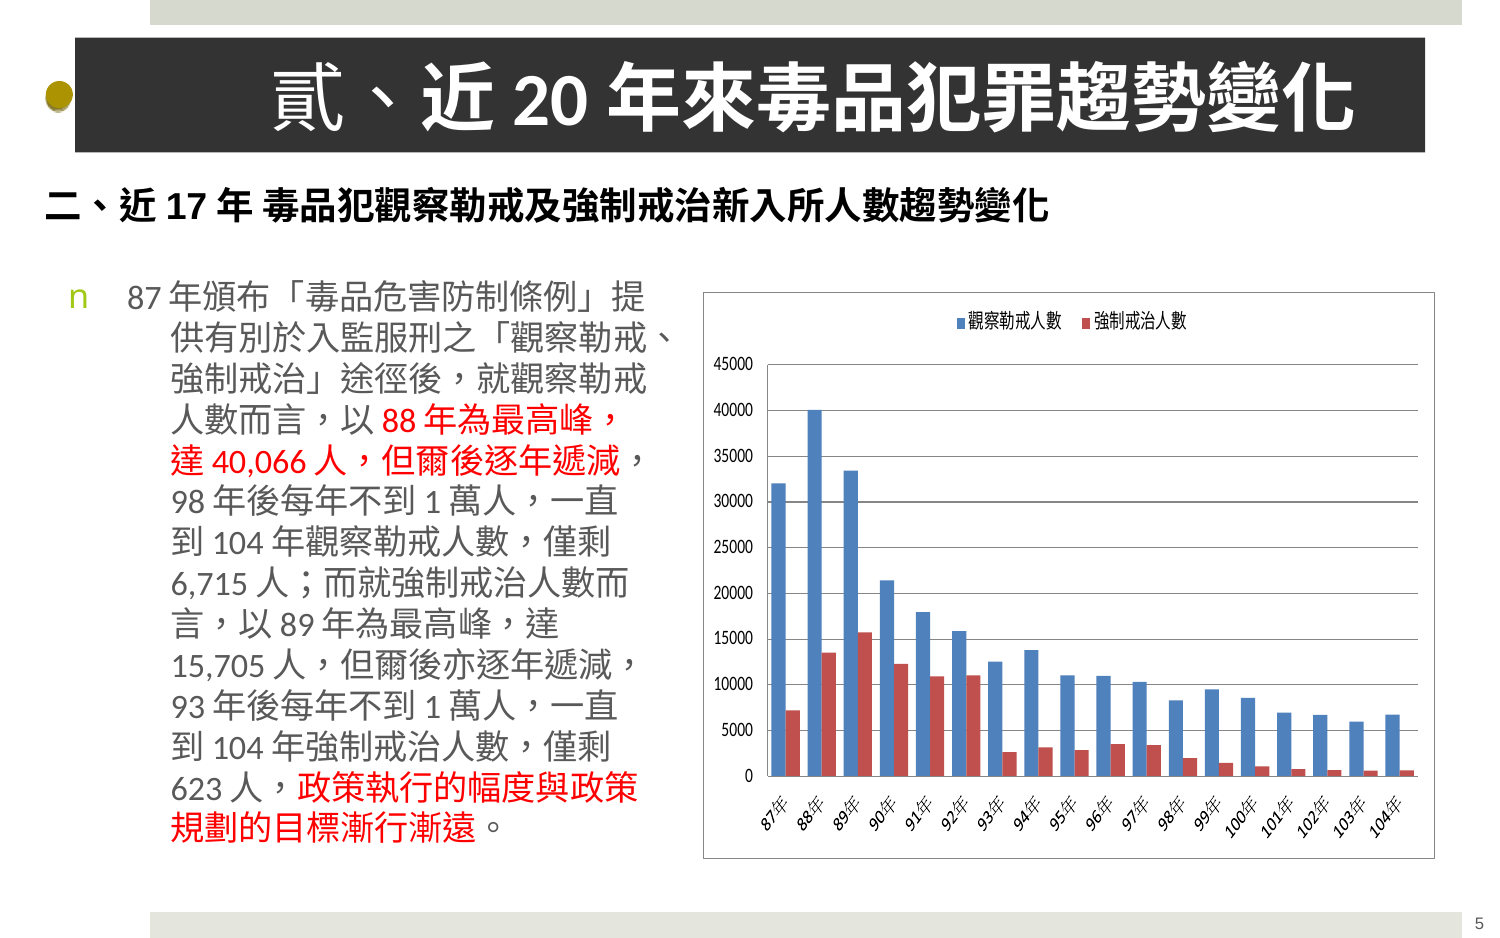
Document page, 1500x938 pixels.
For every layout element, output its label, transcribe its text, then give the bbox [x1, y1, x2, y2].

text_box 二、近17年 毒品犯觀察勒戒及強制戒治新入所人數趨勢變化 [29, 174, 1317, 236]
text_box [46, 81, 72, 108]
title 貳、近20年來毒品犯罪趨勢變化 [75, 37, 1426, 153]
picture [702, 291, 1436, 859]
text_box [1441, 897, 1500, 938]
list 87年頒布「毒品危害防制條例」提供有別於入監服刑之「觀察勒戒、強制戒治」途徑後，就觀察勒戒人數而言，以88年為最高峰，達40,066人，但爾後逐年遞減，98年後每年不到1萬人，一直到104年觀察勒戒人數，僅剩6,715人；而就強制戒治人數而言，以89年為最高峰，達15,705人，但爾後亦逐年遞減，93年後每年不到1萬人，一直到104年強制戒治人數，僅剩623人，政策執行的幅度與政策規劃的目標漸行漸遠。 [53, 267, 668, 871]
